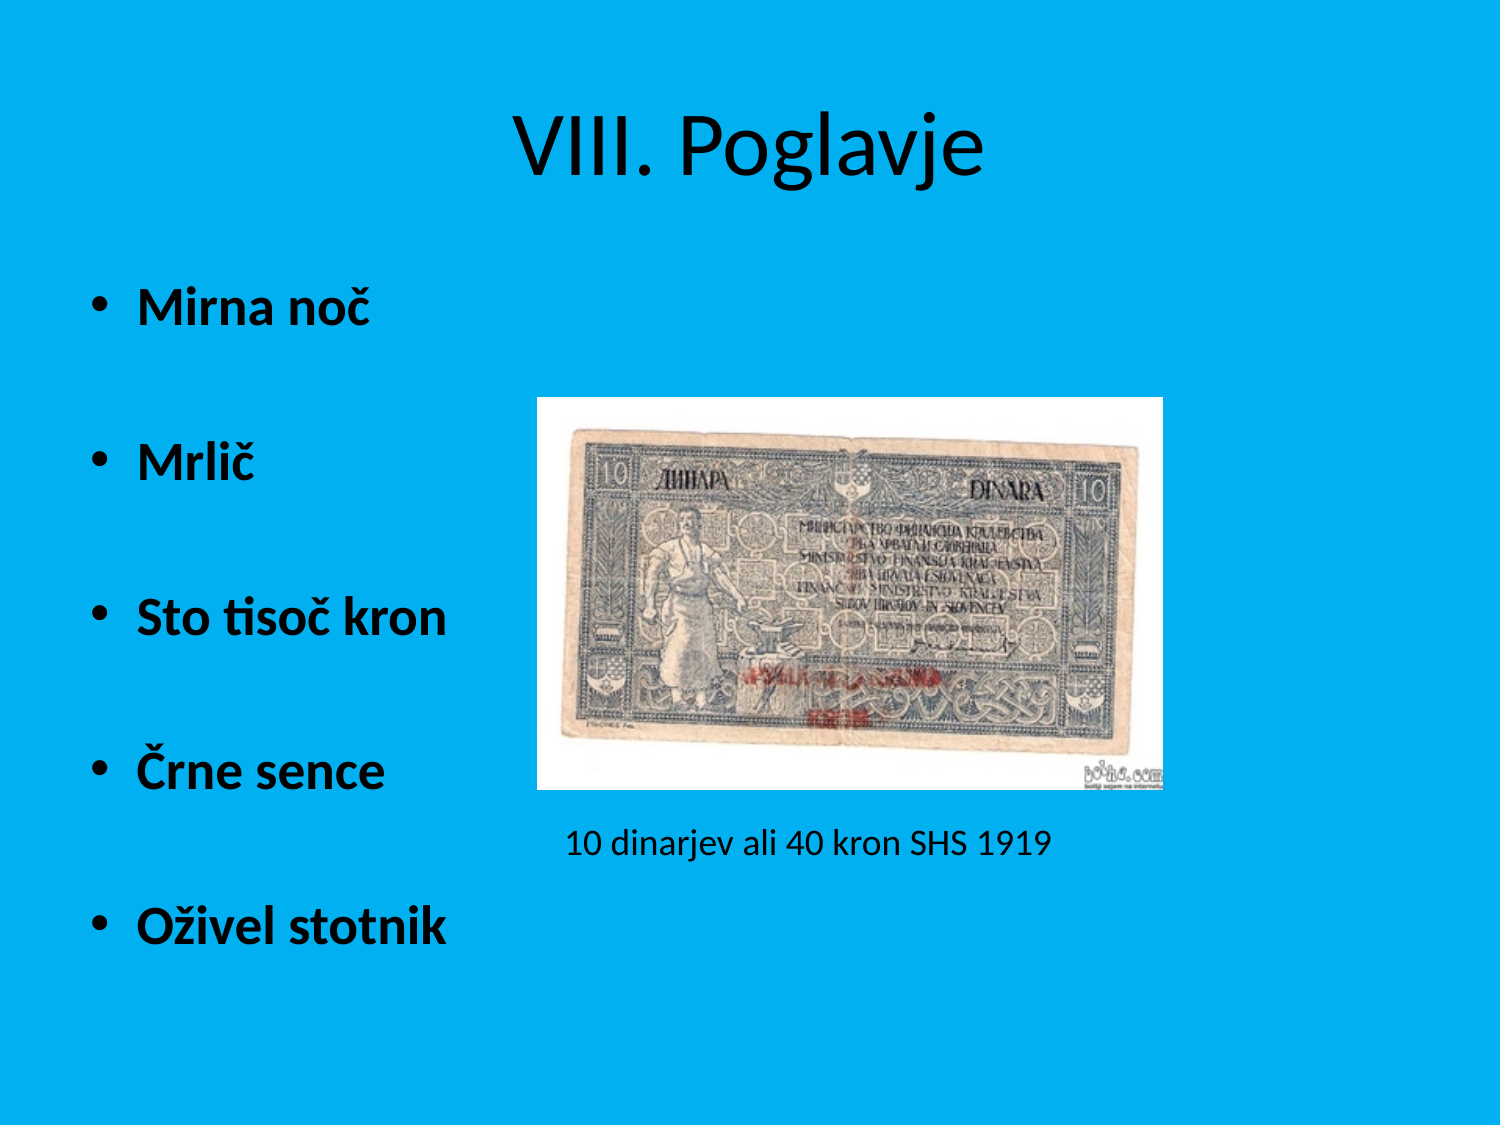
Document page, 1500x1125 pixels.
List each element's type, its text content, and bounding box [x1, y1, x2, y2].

title VIII. Poglavje [75, 45, 1425, 233]
picture [538, 398, 1162, 789]
list Mirna noč Mrlič Sto tisoč kron Črne sence Oživel stotnik [75, 262, 1425, 965]
text_box 10 dinarjev ali 40 kron SHS 1919 [549, 810, 1176, 871]
